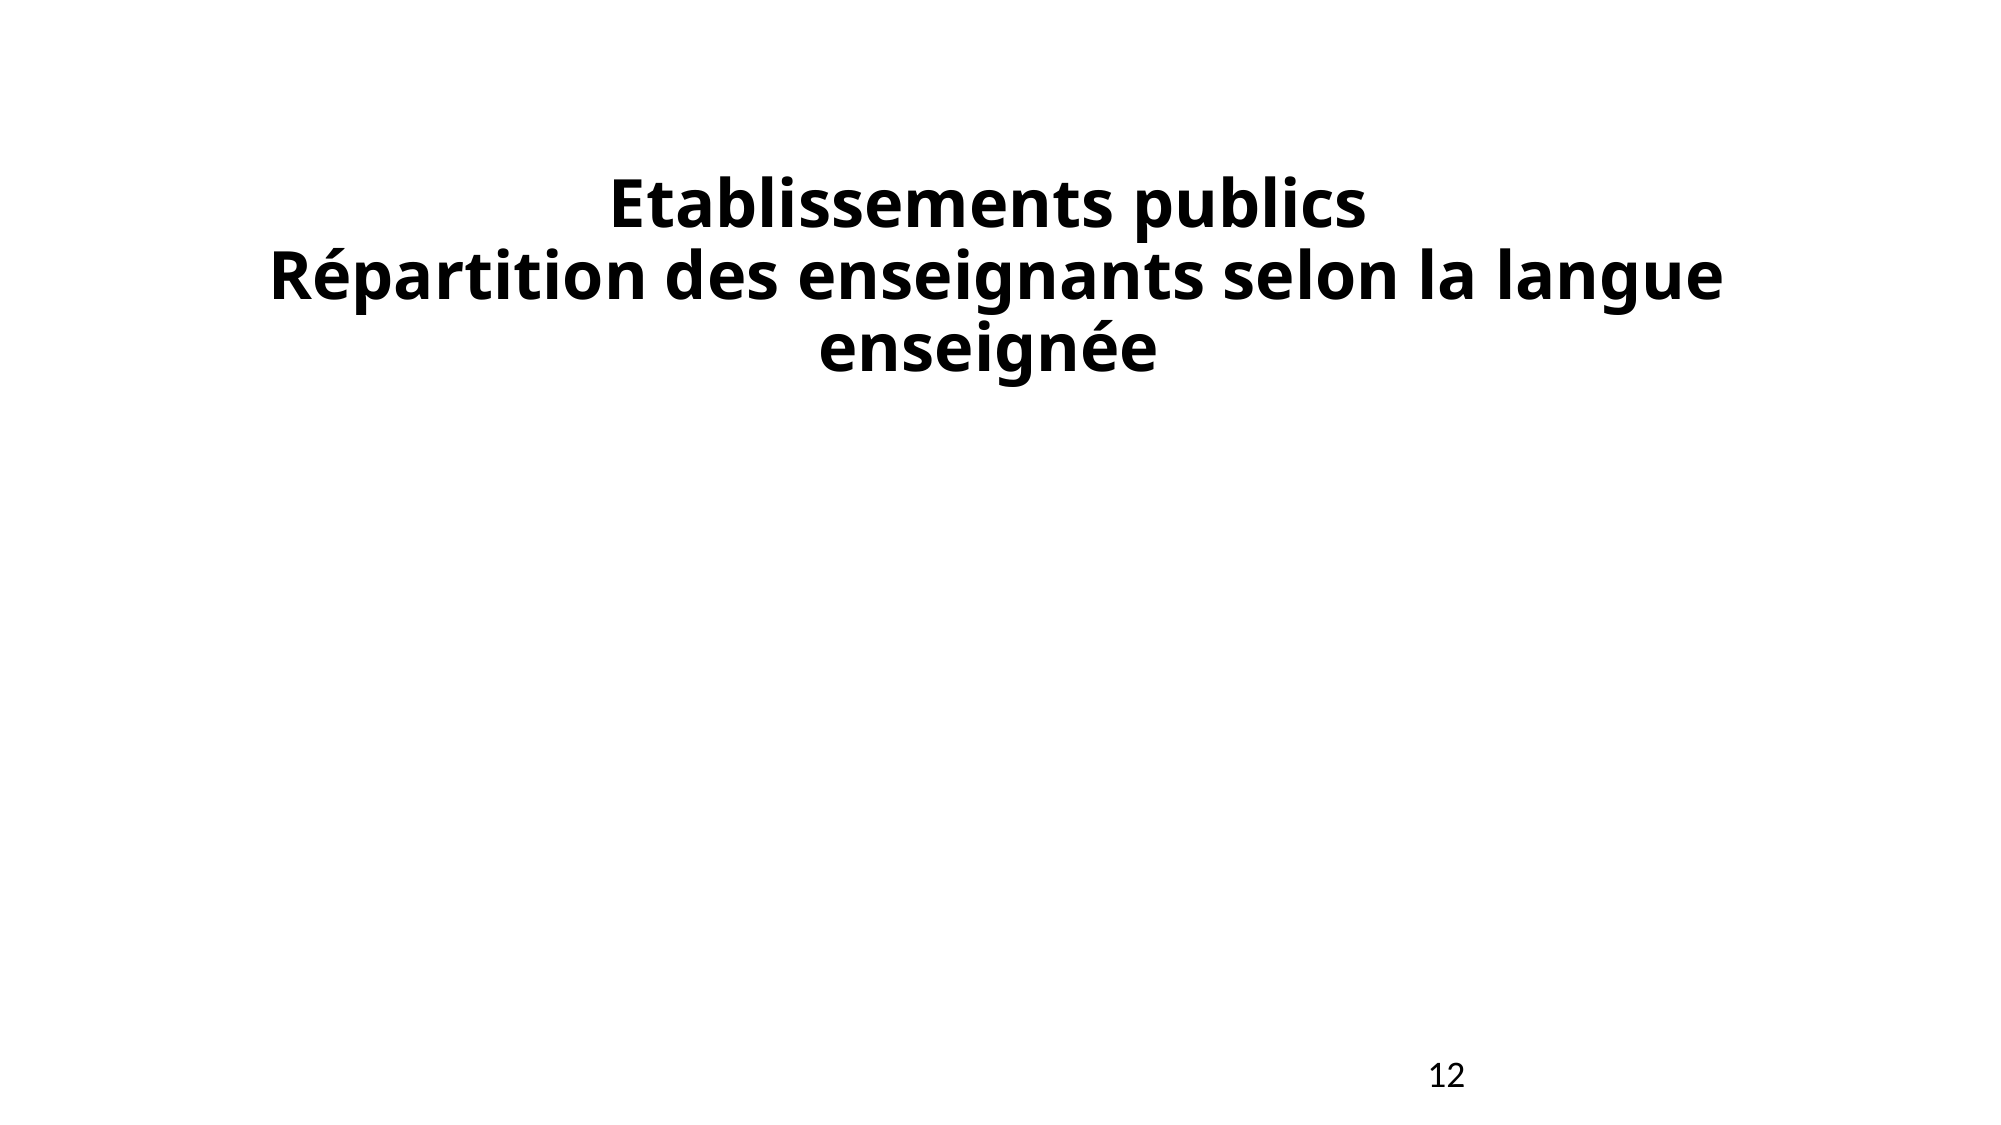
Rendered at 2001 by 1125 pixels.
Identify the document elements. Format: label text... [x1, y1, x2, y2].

title Etablissements publics Répartition des enseignants selon la langue enseignée [134, 63, 1860, 200]
chart [152, 199, 1888, 1125]
